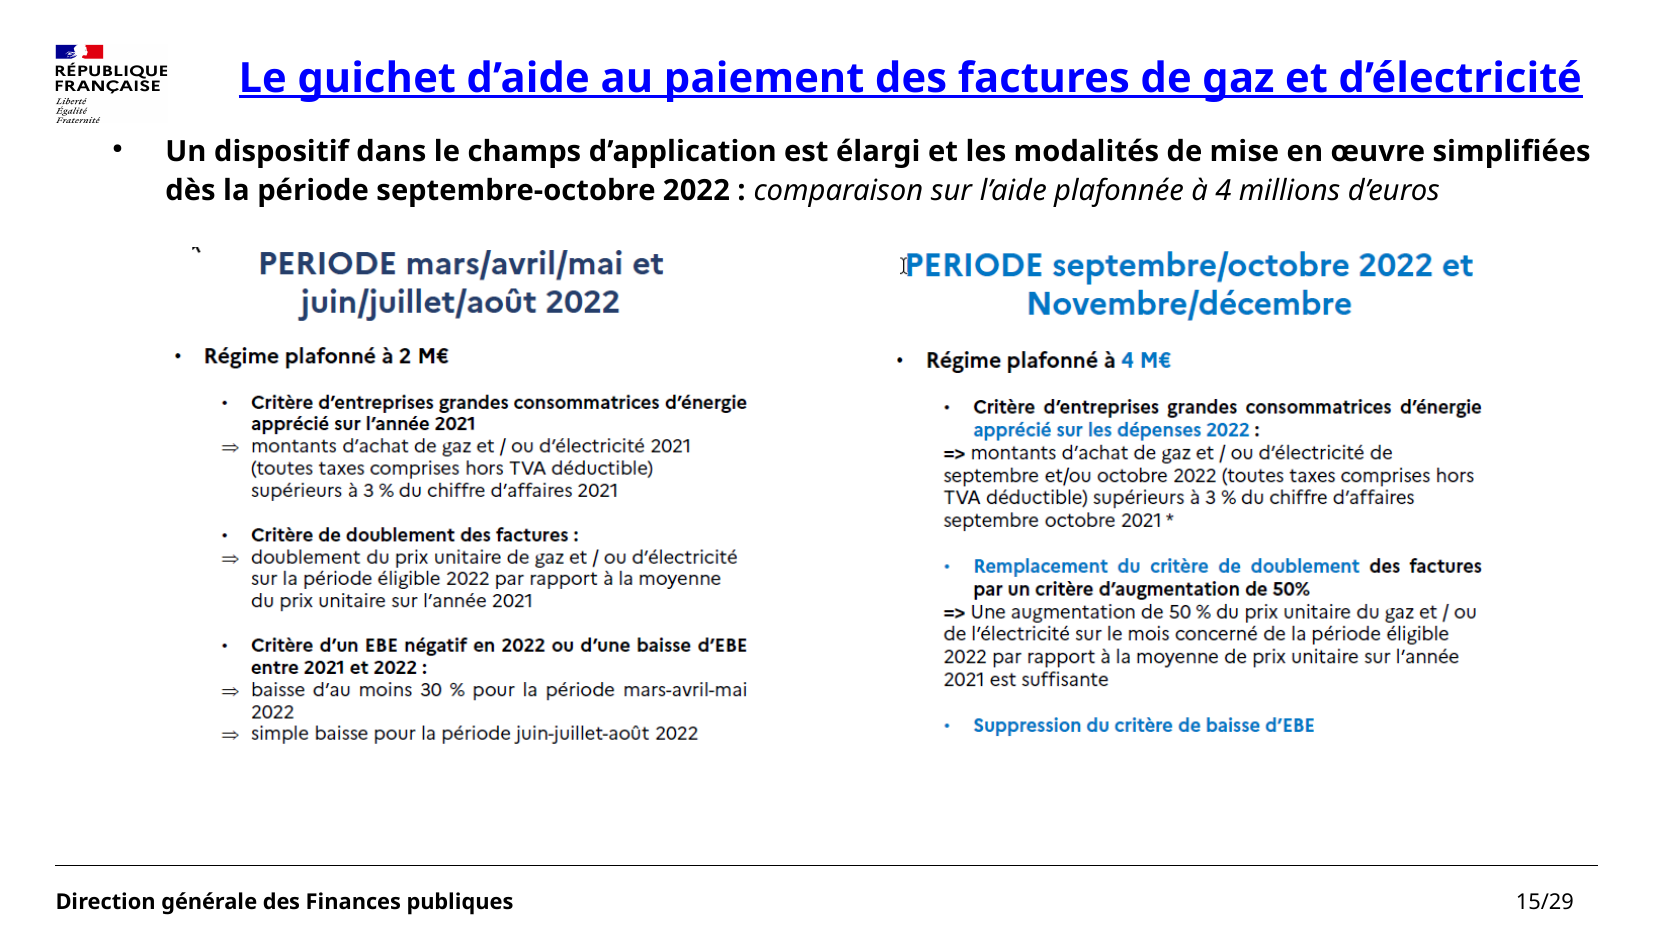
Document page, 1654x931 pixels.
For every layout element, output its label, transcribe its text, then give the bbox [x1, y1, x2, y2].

picture [165, 247, 756, 763]
list Un dispositif dans le champs d’application est élargi et les modalités de mise en œuvre simplifiées dès la période septembre-octobre 2022 : comparaison sur l’aide plafonnée à 4 millions d’euros [94, 129, 1619, 863]
list Le guichet d’aide au paiement des factures de gaz et d’électricité [38, 47, 1583, 189]
picture [897, 244, 1488, 760]
